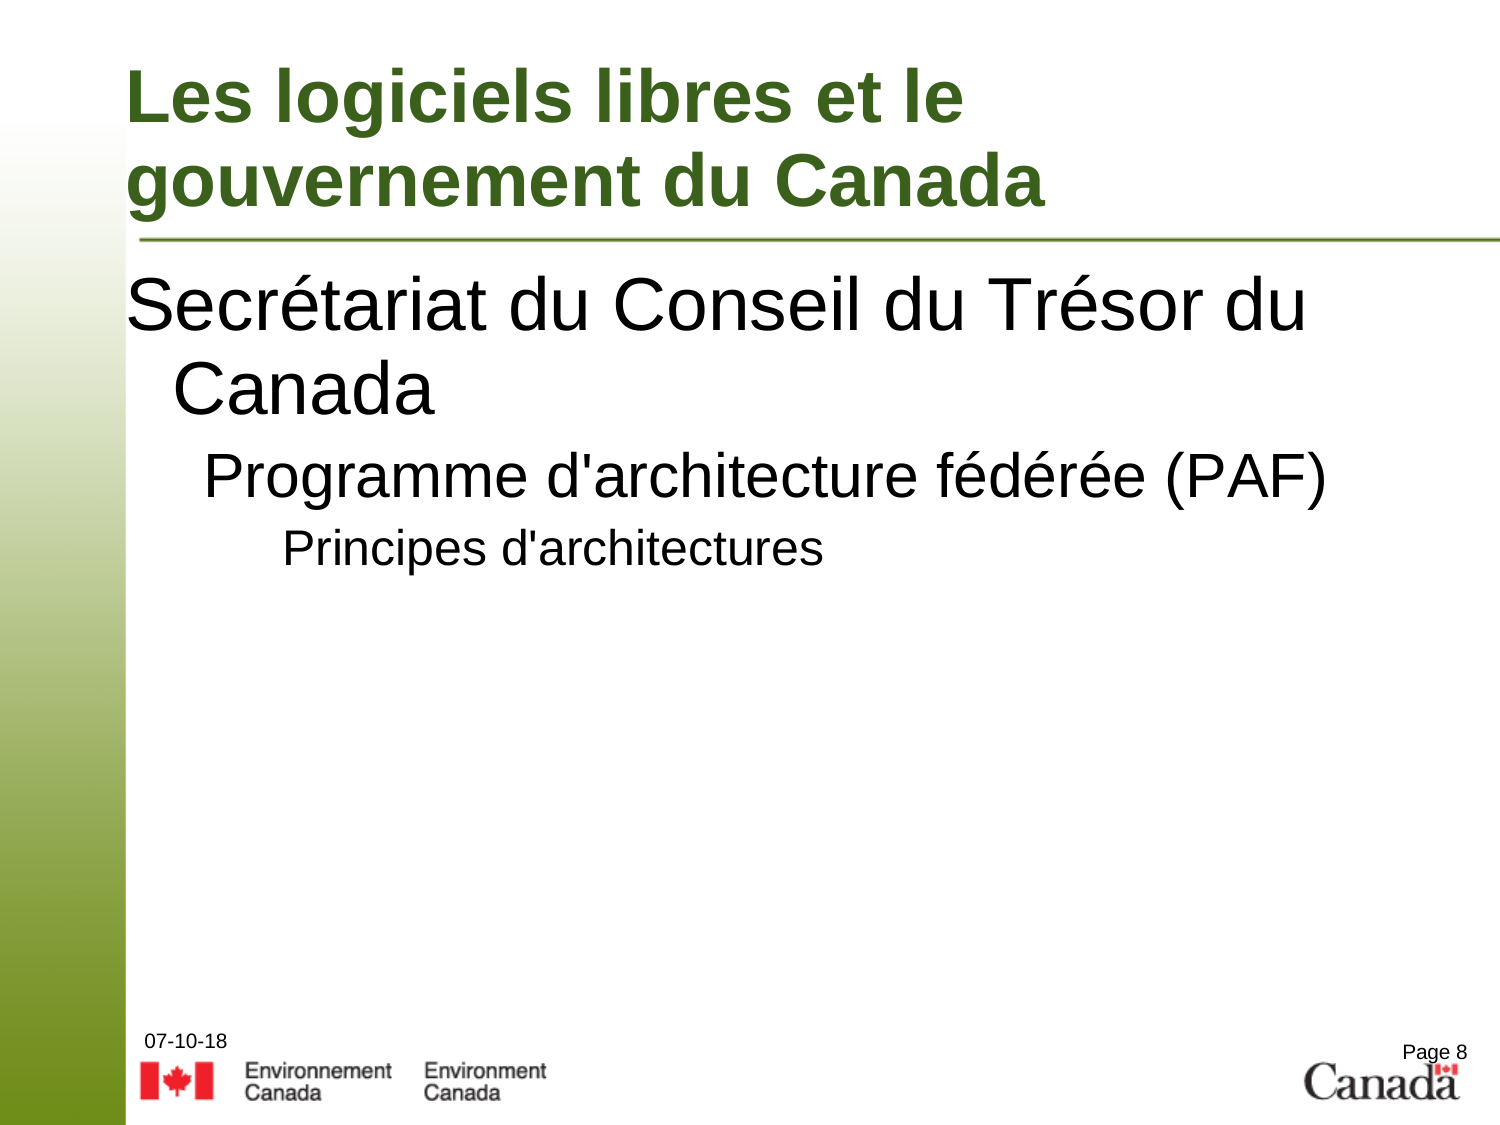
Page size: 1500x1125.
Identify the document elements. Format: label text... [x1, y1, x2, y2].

title Les logiciels libres et le gouvernement du Canada [125, 45, 1463, 233]
list Secrétariat du Conseil du Trésor du Canada Programme d'architecture fédérée (PAF) Principes d'architectures [125, 262, 1463, 1004]
picture [0, 0, 1500, 1125]
